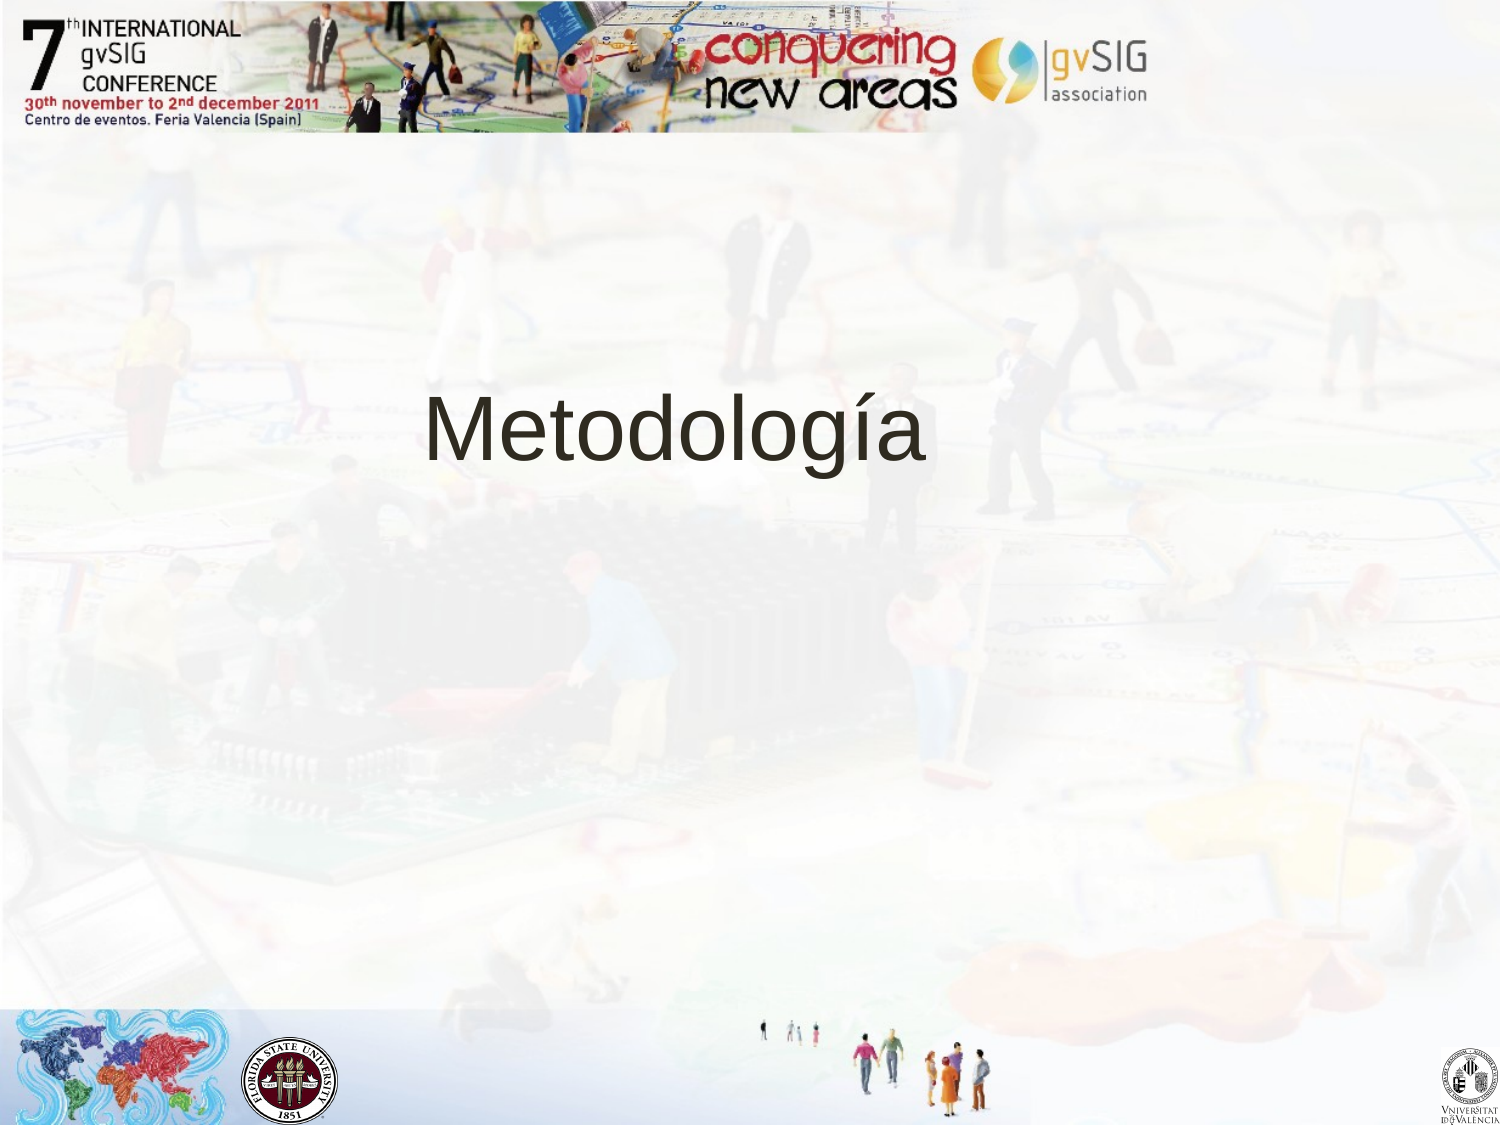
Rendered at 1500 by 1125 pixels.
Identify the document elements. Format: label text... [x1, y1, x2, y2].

title Metodología [0, 361, 1351, 597]
picture [0, 0, 1500, 1125]
